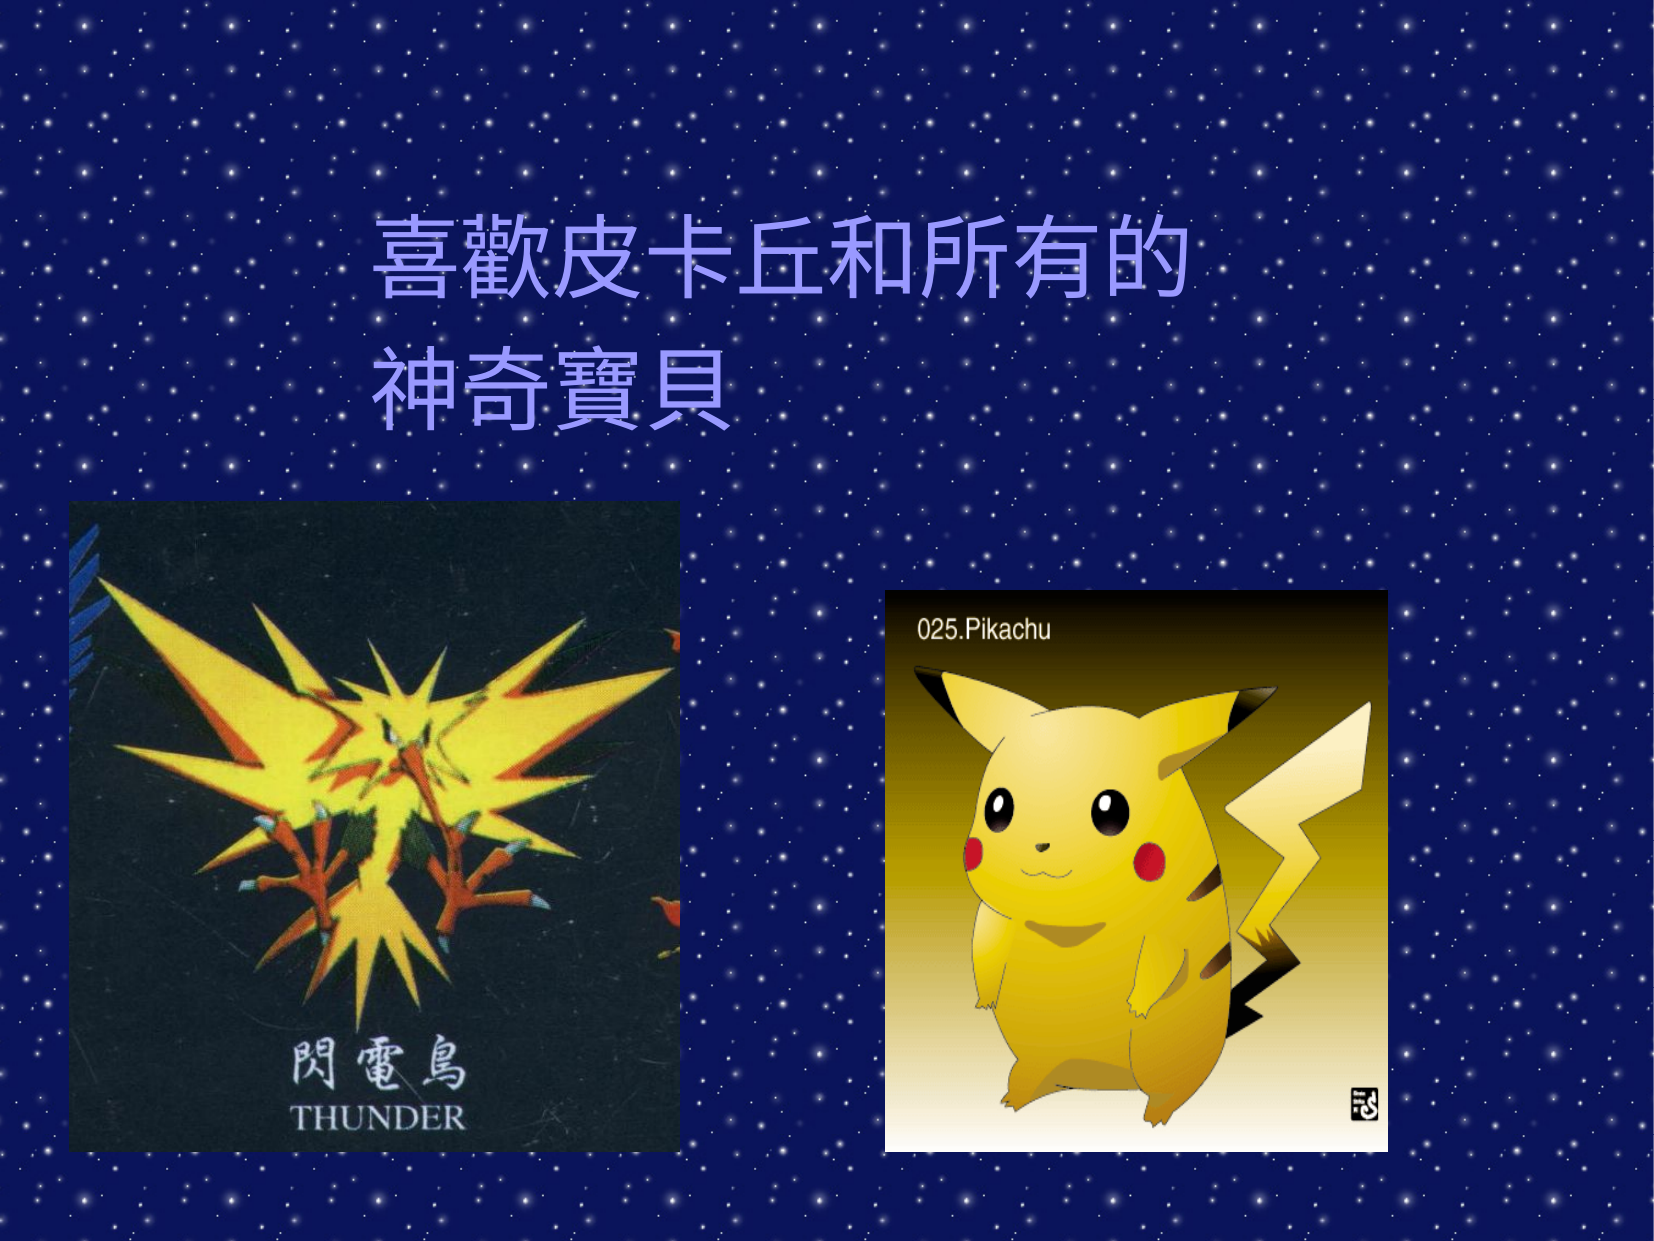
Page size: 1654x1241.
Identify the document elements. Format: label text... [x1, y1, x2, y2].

picture [0, 0, 1654, 1241]
text_box 喜歡皮卡丘和所有的神奇寶貝 [354, 177, 1270, 413]
